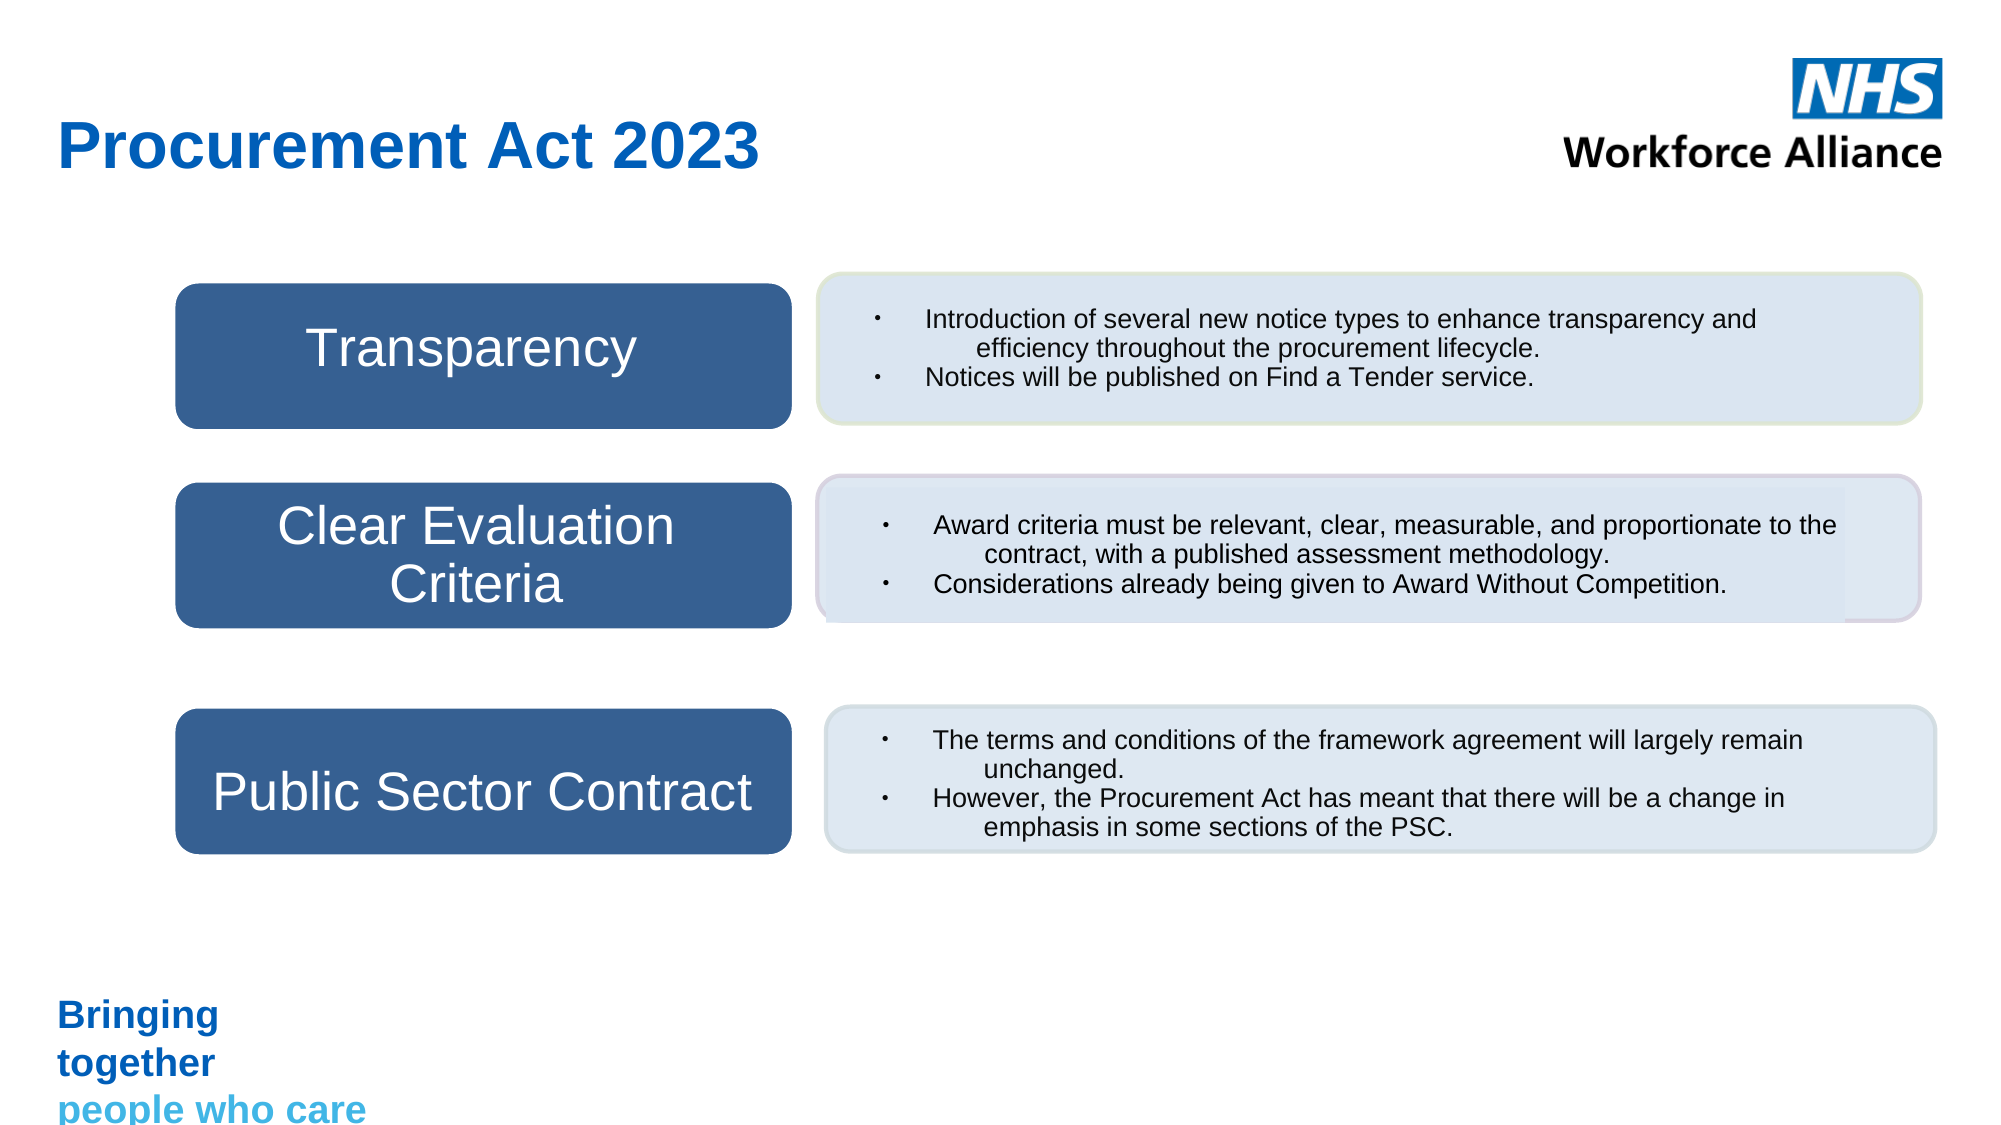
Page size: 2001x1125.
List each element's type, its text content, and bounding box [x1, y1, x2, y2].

text_box [256, 782, 270, 807]
text_box Bringing together people who care [56, 989, 382, 1069]
text_box [222, 782, 240, 791]
text_box [287, 785, 302, 807]
text_box [490, 784, 506, 807]
title Procurement Act 2023 [56, 90, 1347, 182]
text_box Transparency [173, 281, 771, 417]
text_box Clear Evaluation Criteria [178, 480, 775, 631]
text_box Public Sector Contract [184, 631, 781, 782]
text_box [418, 784, 434, 793]
text_box [593, 784, 609, 807]
text_box Introduction of several new notice types to enhance transparency and efficiency throughout the procurement lifecycle. Notices will be published on Find a Tender service. [818, 280, 1885, 417]
text_box [831, 706, 1936, 852]
text_box [173, 709, 794, 857]
picture [1563, 59, 1943, 168]
text_box [817, 475, 1920, 621]
text_box [826, 273, 1922, 424]
text_box [686, 796, 700, 807]
text_box [175, 281, 794, 432]
text_box [173, 490, 178, 620]
text_box The terms and conditions of the framework agreement will largely remain unchanged. However, the Procurement Act has meant that there will be a change in emphasis in some sections of the PSC. [825, 715, 1863, 853]
text_box [775, 481, 794, 630]
text_box Award criteria must be relevant, clear, measurable, and proportionate to the contract, with a published assessment methodology. Considerations already being given to Award Without Competition. [826, 487, 1845, 623]
